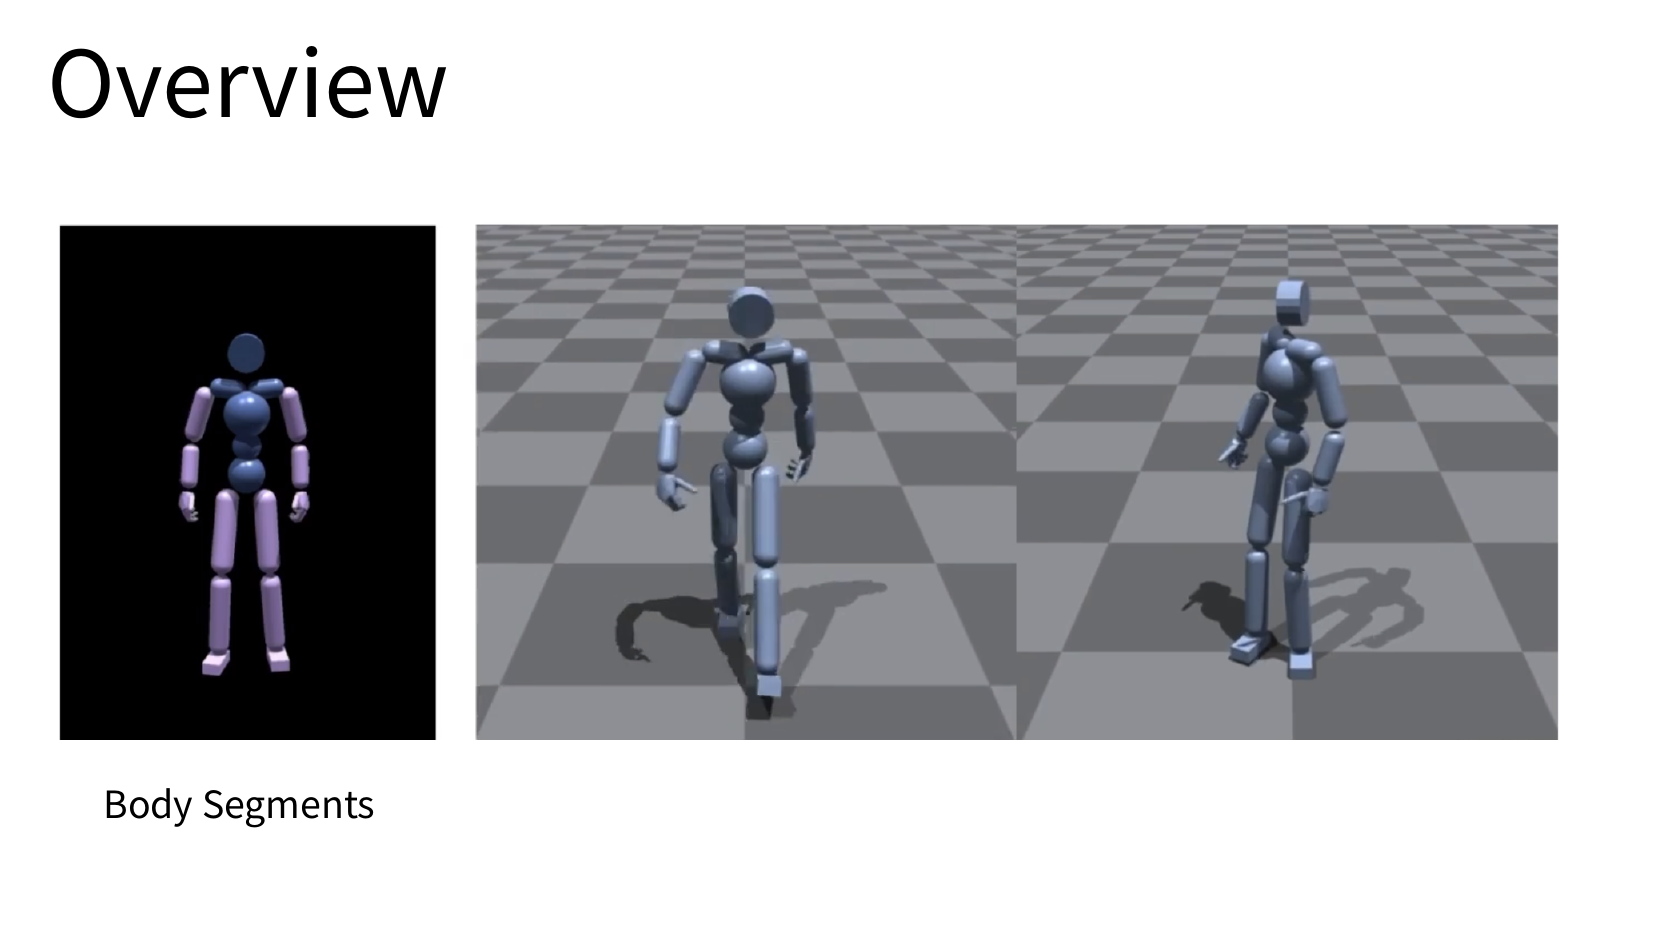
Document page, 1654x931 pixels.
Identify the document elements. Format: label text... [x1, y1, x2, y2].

picture [55, 222, 1560, 740]
text_box Body Segments [88, 767, 562, 837]
title Overview [47, 0, 1536, 156]
